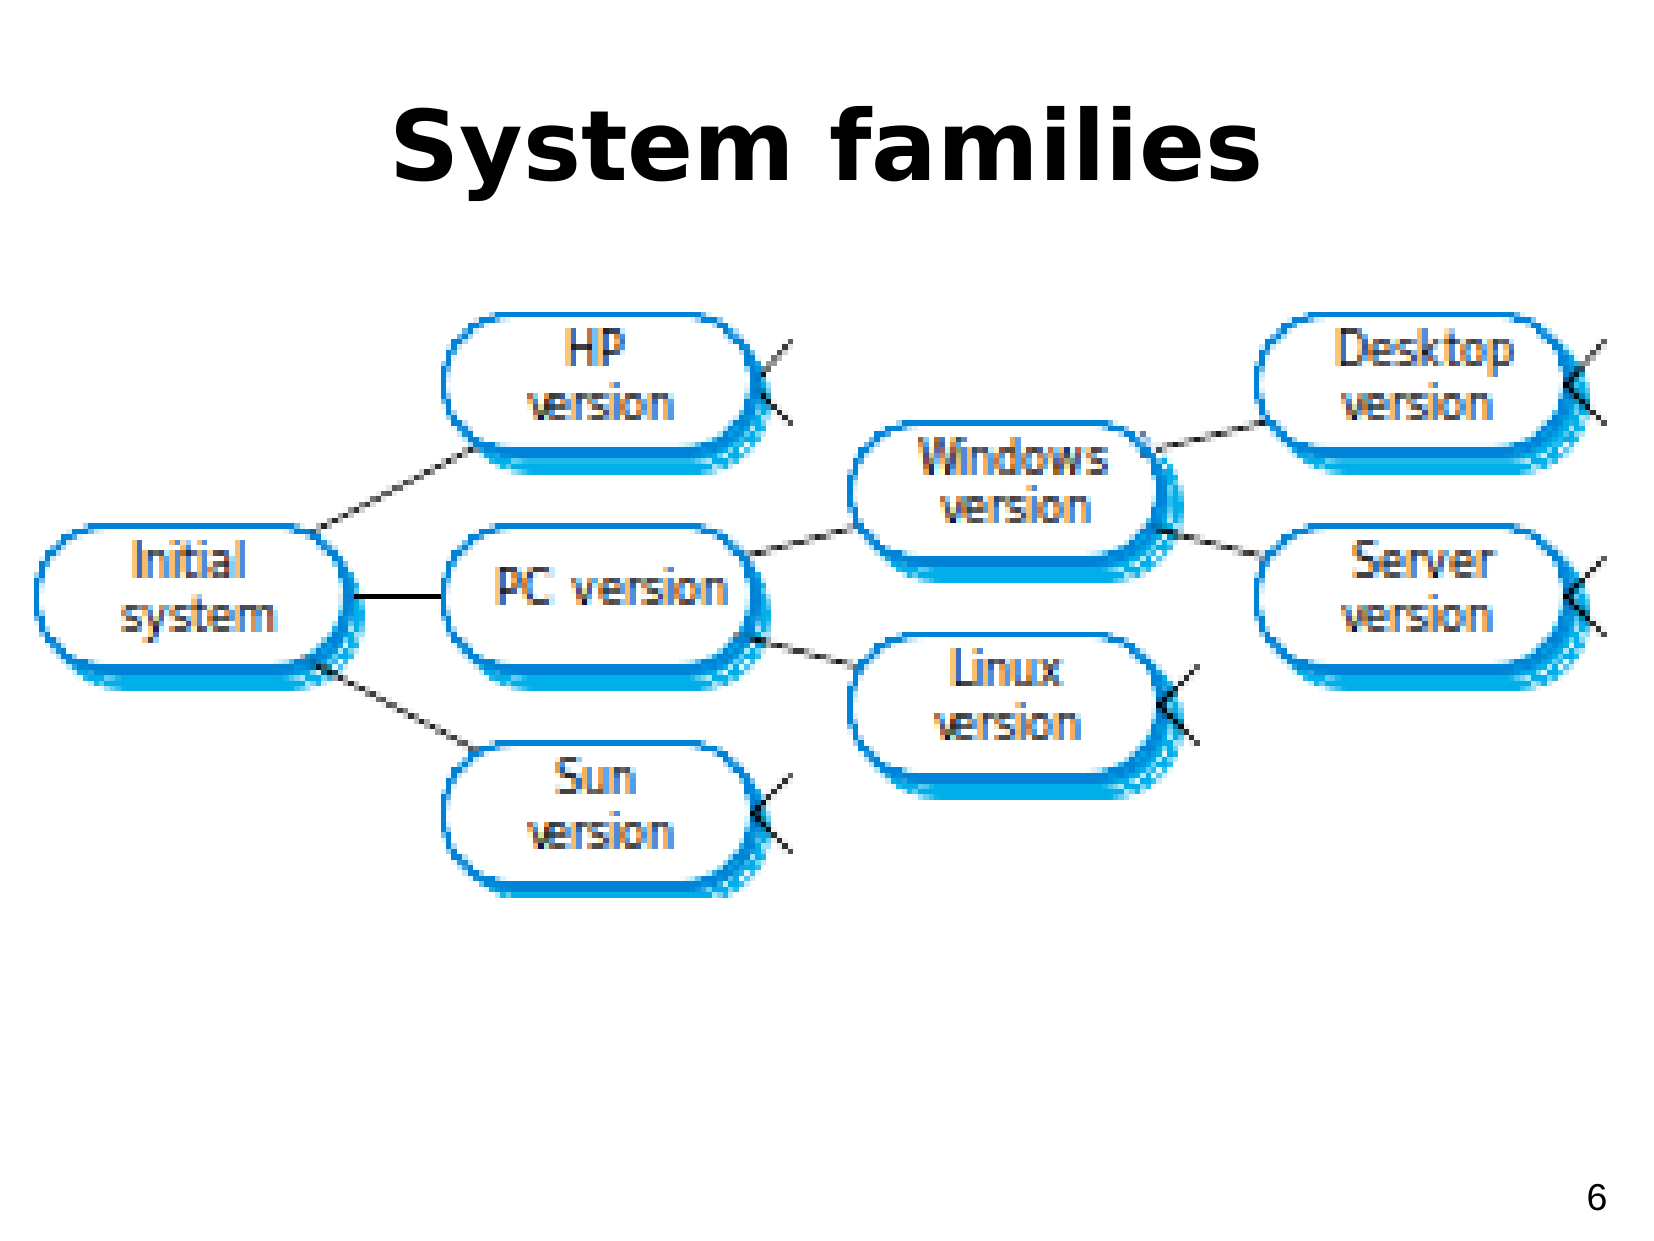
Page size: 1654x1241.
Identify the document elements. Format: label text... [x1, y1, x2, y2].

picture [29, 307, 1607, 898]
title System families [82, 61, 1571, 207]
